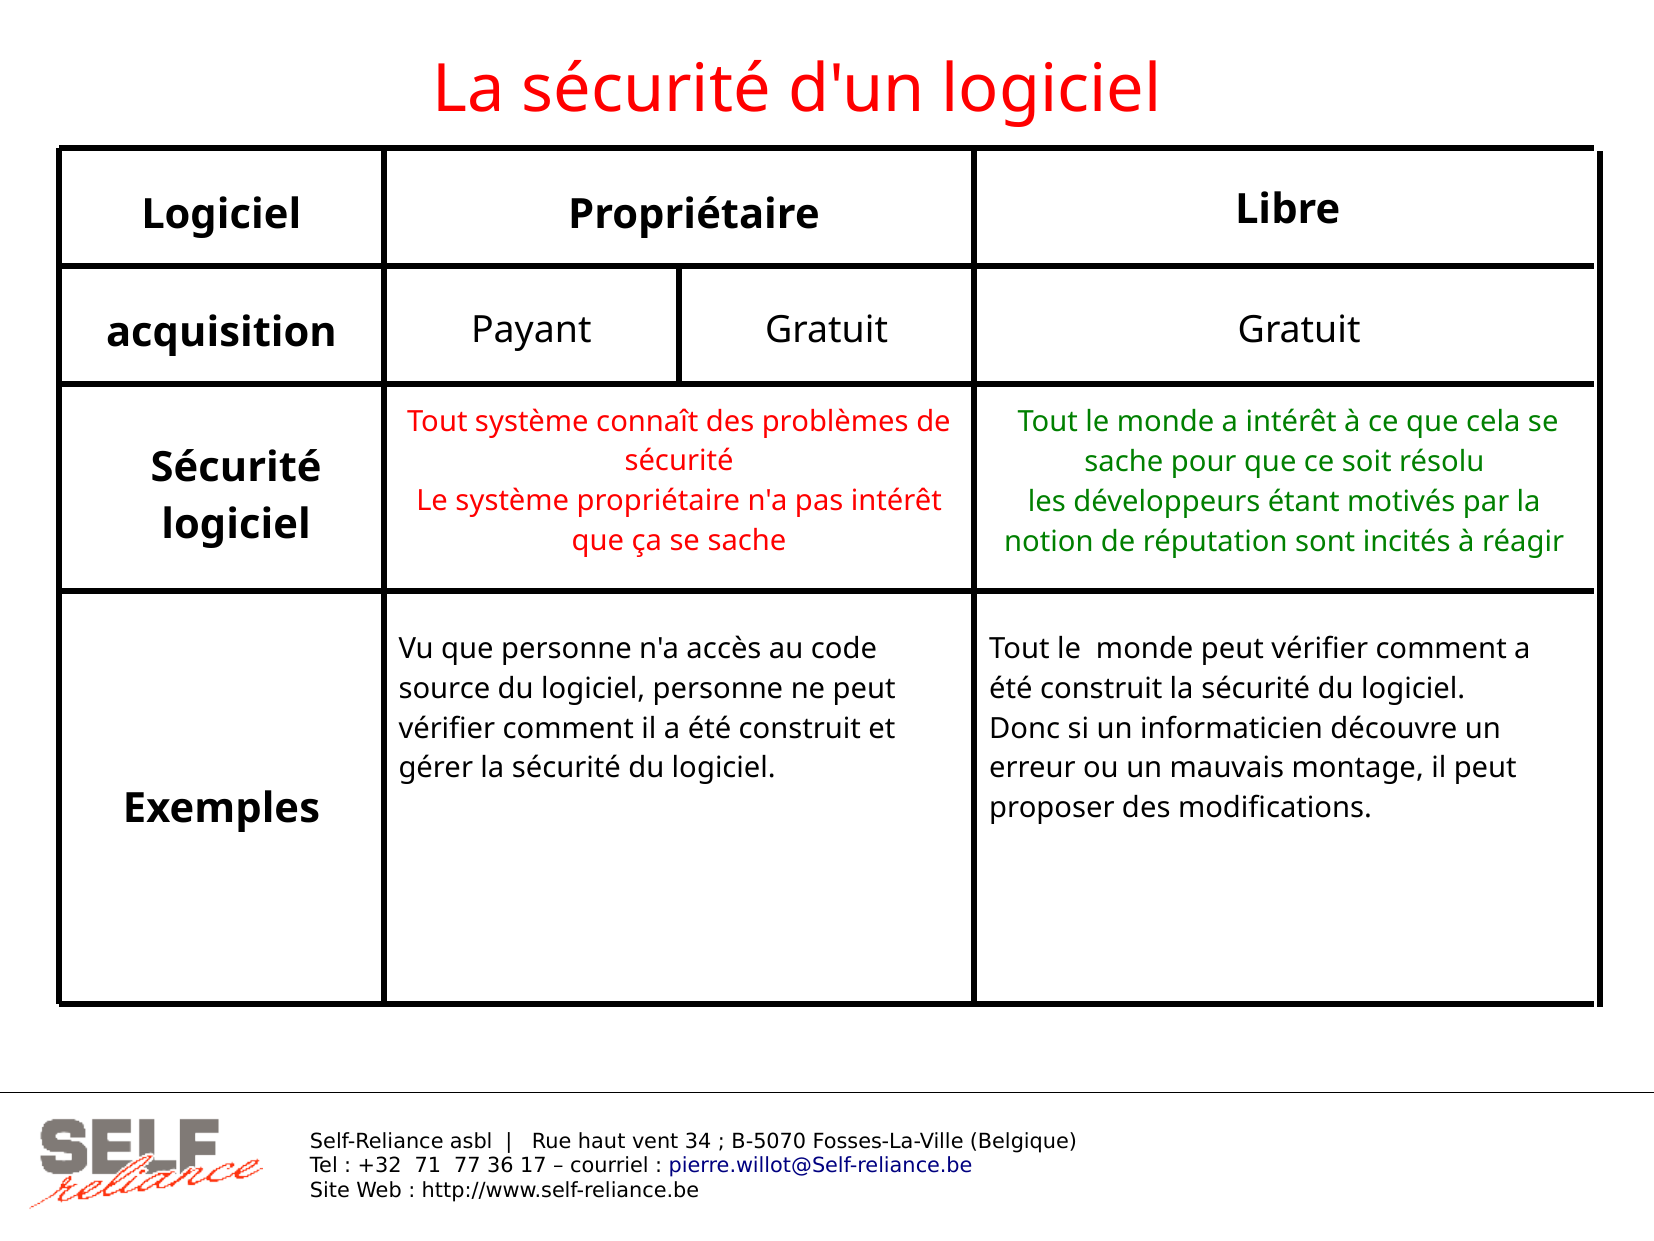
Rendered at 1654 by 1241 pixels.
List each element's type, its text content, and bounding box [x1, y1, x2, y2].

text_box Self-Reliance asbl | Rue haut vent 34 ; B-5070 Fosses-La-Ville (Belgique) Tel : +32 71 77 36 17 – courriel : pierre.willot@Self-reliance.be Site Web : http://www.self-reliance.be [295, 1122, 1388, 1210]
text_box La sécurité d'un logiciel [236, 29, 1359, 166]
text_box Sécurité logiciel [59, 426, 383, 591]
text_box acquisition [59, 291, 384, 384]
text_box Exemples [59, 767, 383, 861]
text_box Libre [1036, 168, 1539, 261]
text_box Gratuit [1181, 295, 1418, 375]
text_box Gratuit [708, 295, 945, 375]
text_box Payant [413, 295, 650, 375]
text_box Logiciel [59, 173, 384, 266]
text_box Tout système connaît des problèmes de sécurité Le système propriétaire n'a pas intérêt que ça se sache [383, 392, 975, 609]
text_box Vu que personne n'a accès au code source du logiciel, personne ne peut vérifier comment il a été construit et gérer la sécurité du logiciel. [383, 620, 974, 877]
text_box Tout le monde peut vérifier comment a été construit la sécurité du logiciel. Donc si un informaticien découvre un erreur ou un mauvais montage, il peut proposer des modifications. [974, 620, 1565, 887]
text_box Propriétaire [442, 173, 945, 266]
picture [28, 1116, 263, 1214]
text_box Tout le monde a intérêt à ce que cela se sache pour que ce soit résolu les développeurs étant motivés par la notion de réputation sont incités à réagir [974, 393, 1595, 609]
